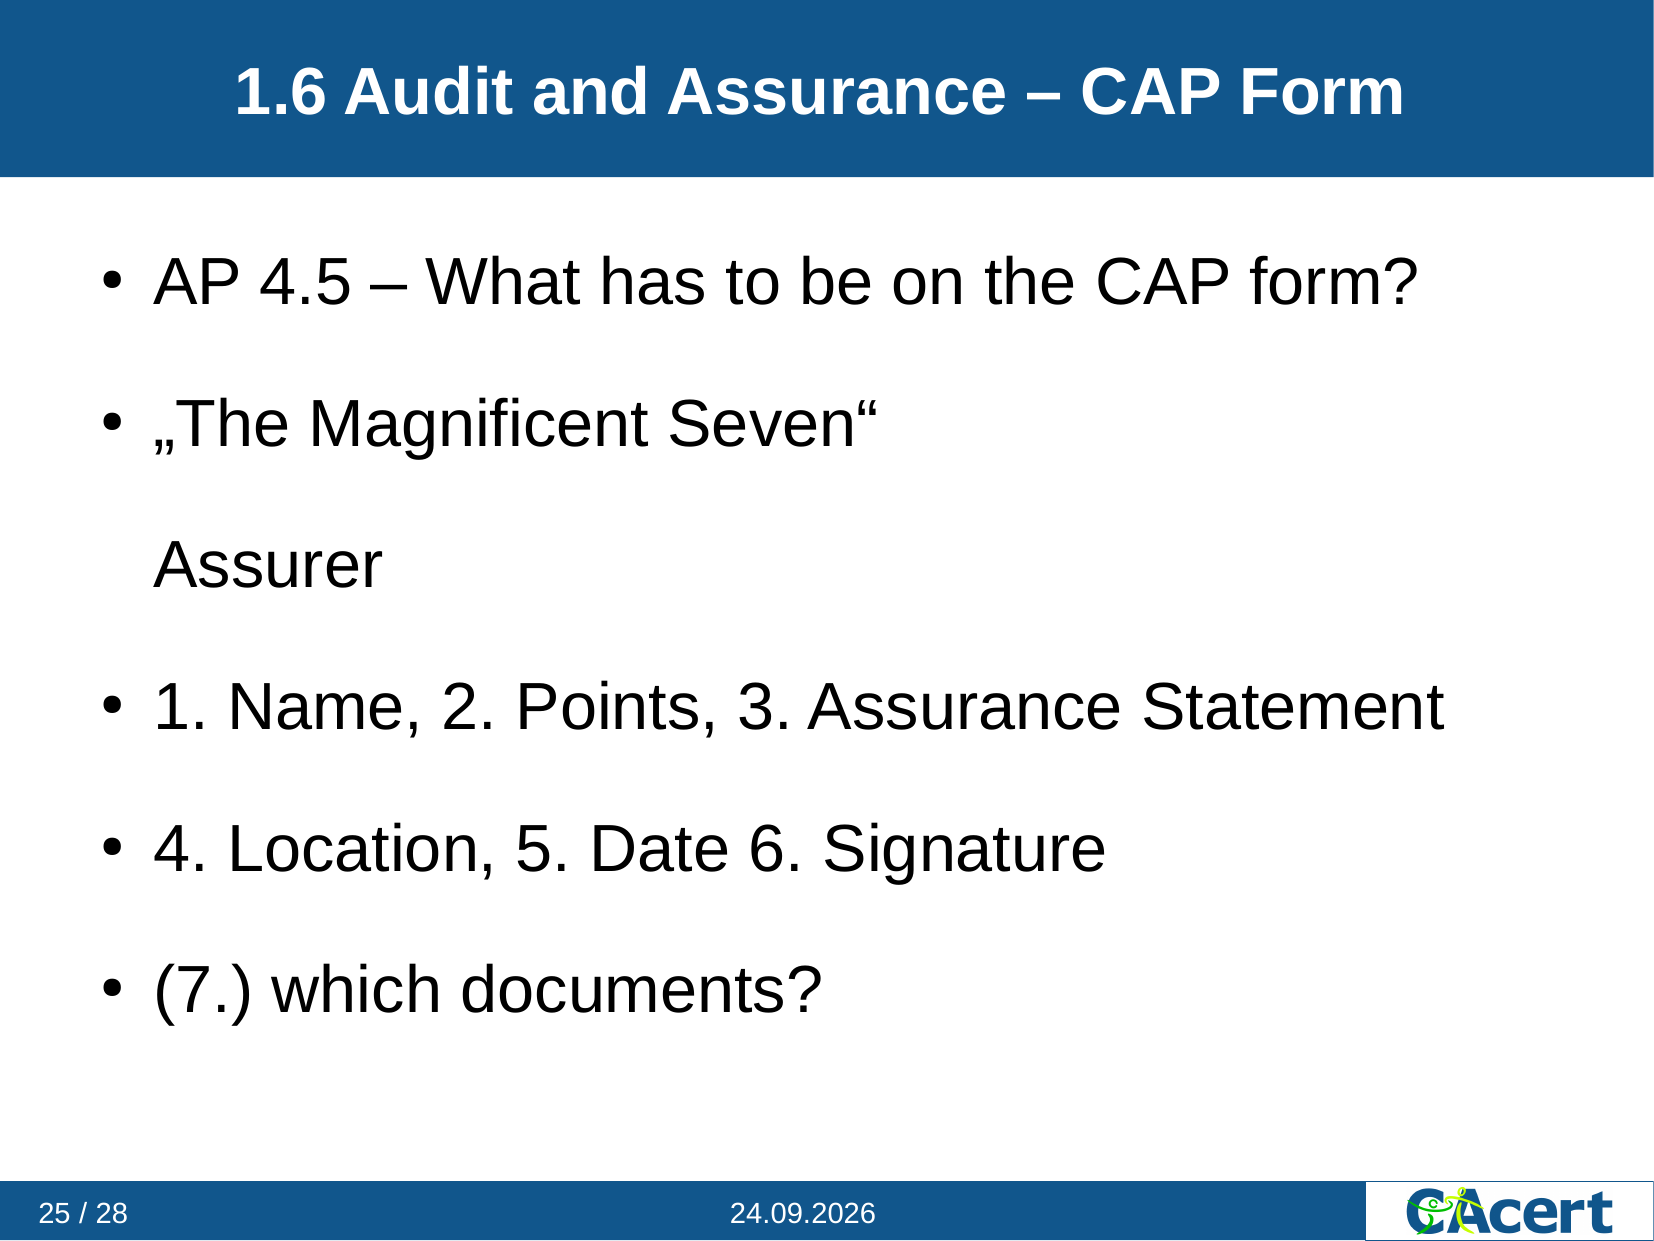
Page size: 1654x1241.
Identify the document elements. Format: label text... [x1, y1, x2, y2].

list AP 4.5 – What has to be on the CAP form? „The Magnificent Seven“ Assurer 1. Name, 2. Points, 3. Assurance Statement 4. Location, 5. Date 6. Signature (7.) which documents? [82, 206, 1625, 1065]
picture [1406, 1186, 1613, 1235]
title 1.6 Audit and Assurance – CAP Form [76, 17, 1565, 166]
